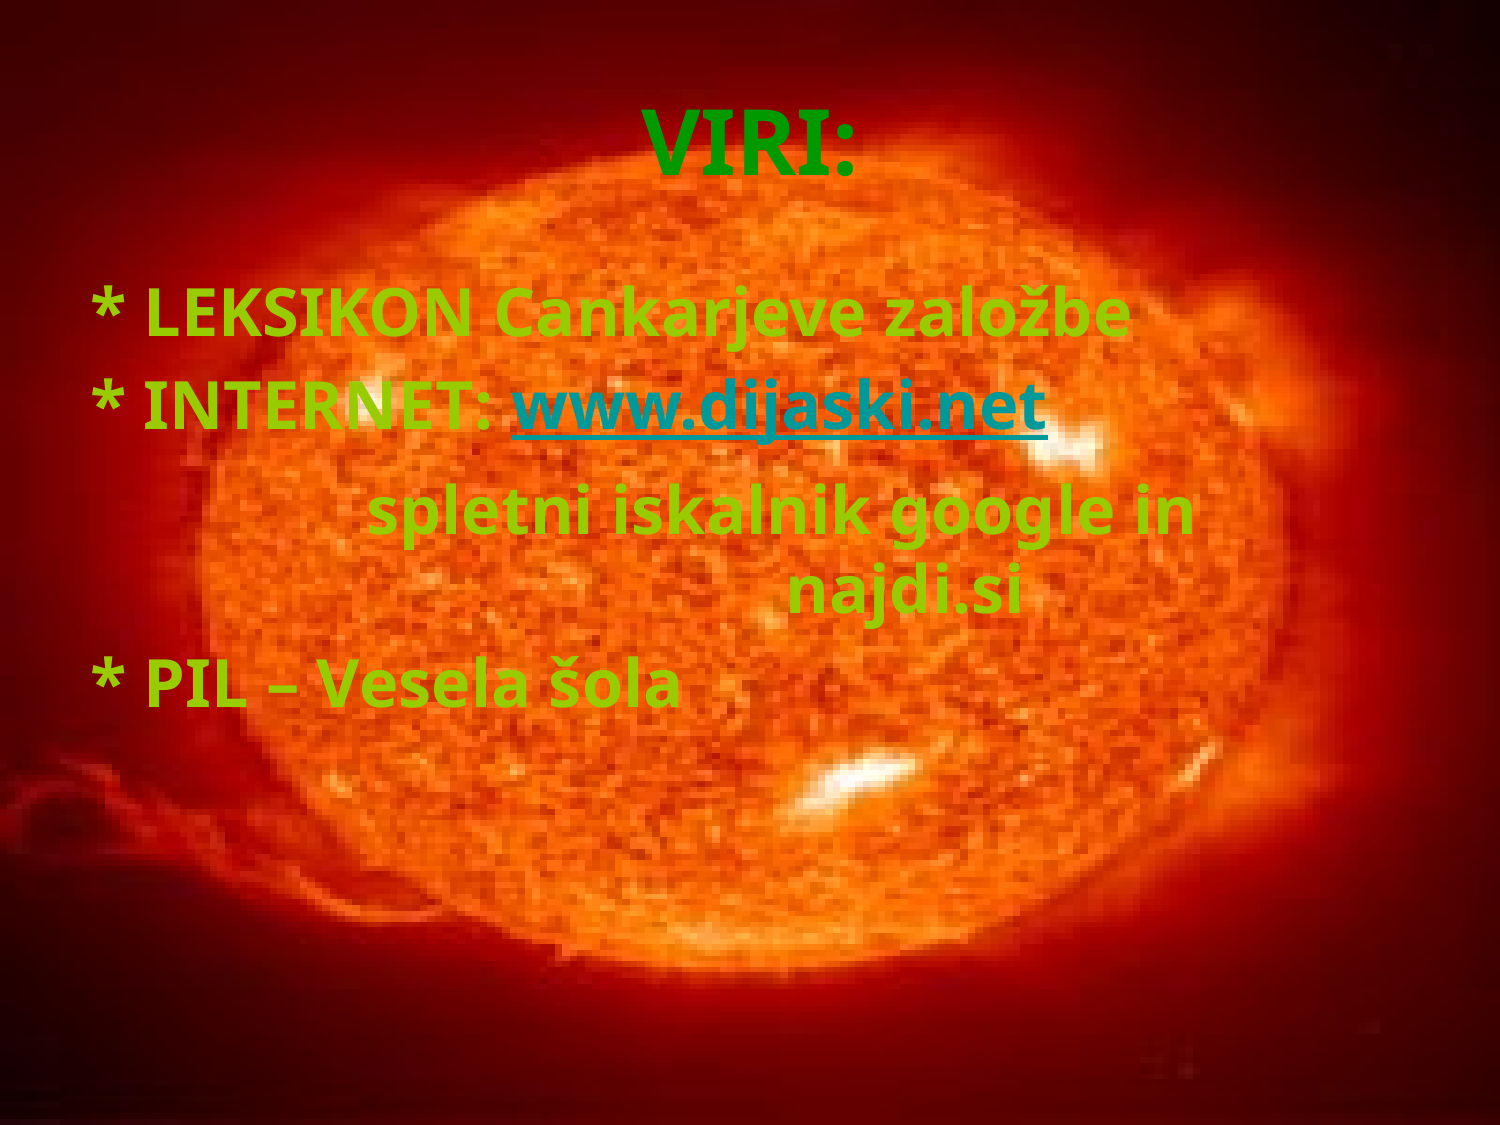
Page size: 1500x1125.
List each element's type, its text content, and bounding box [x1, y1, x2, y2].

list * LEKSIKON Cankarjeve založbe * INTERNET: www.dijaski.net spletni iskalnik google in najdi.si * PIL – Vesela šola [75, 262, 1425, 1005]
title VIRI: [75, 45, 1425, 233]
picture [0, 0, 1500, 1125]
